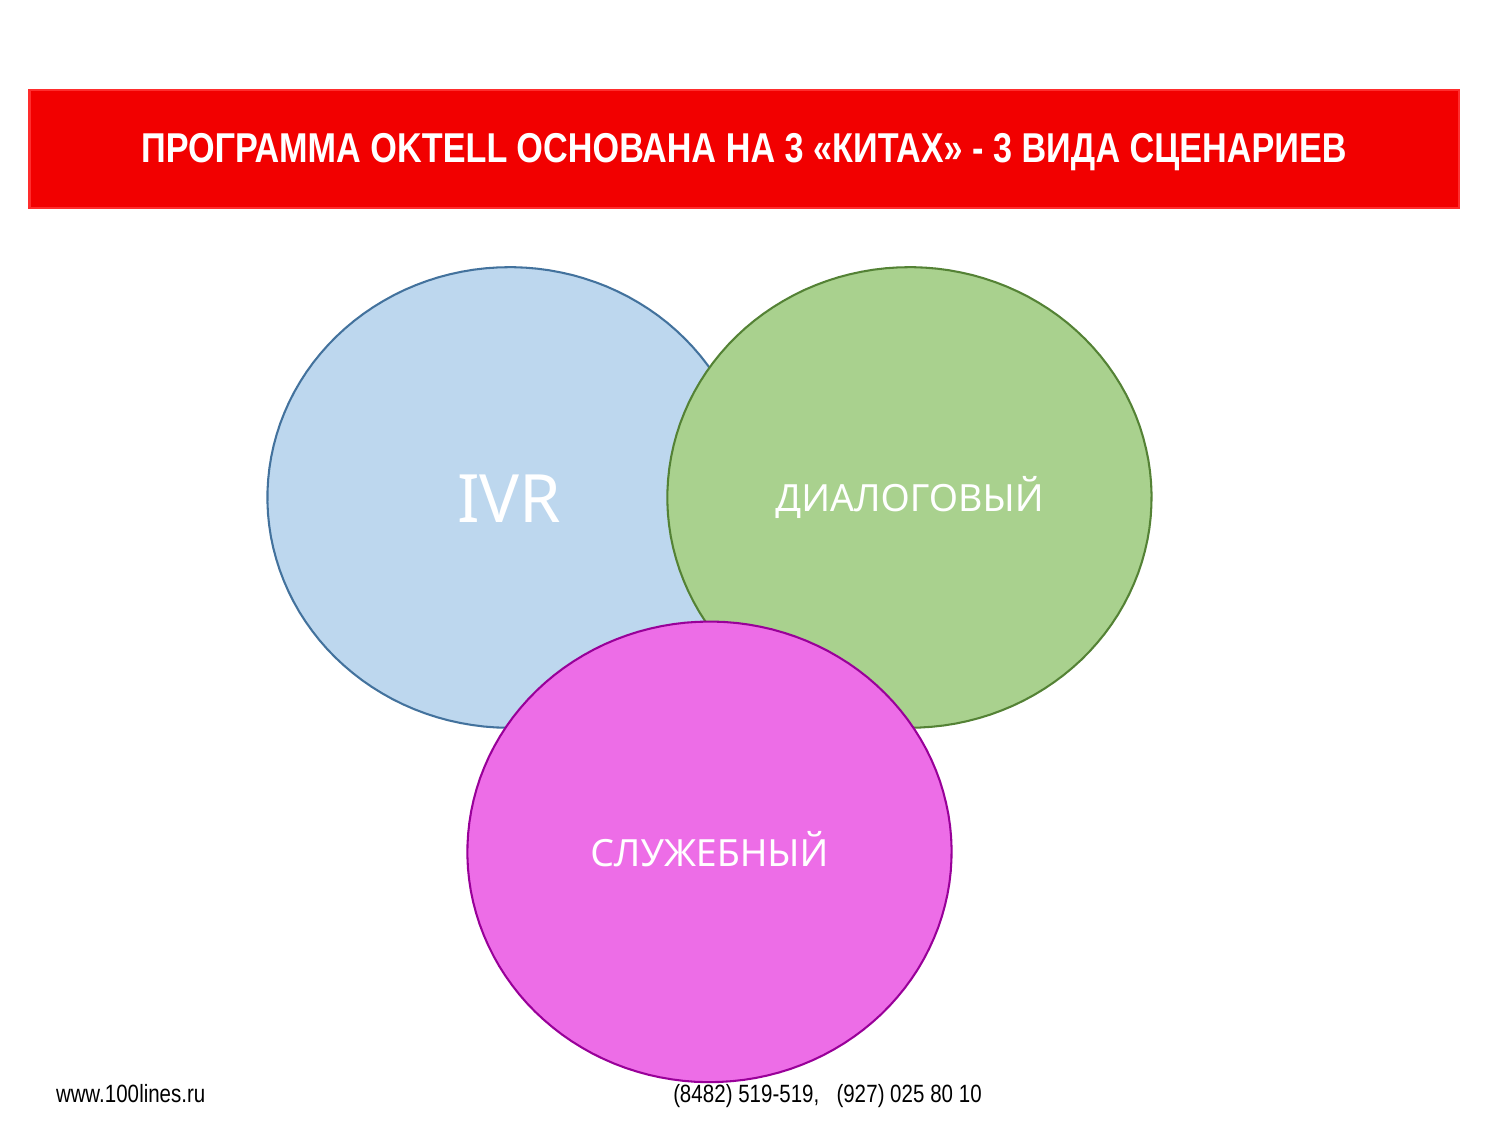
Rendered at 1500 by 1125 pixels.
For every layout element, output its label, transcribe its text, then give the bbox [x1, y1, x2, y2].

text_box www.100lines.ru (8482) 519-519, (927) 025 80 10 [41, 1070, 1459, 1103]
text_box ДИАЛОГОВЫЙ [667, 267, 1152, 728]
text_box ПРОГРАММА OKTELL ОСНОВАНА НА 3 «КИТАХ» - 3 ВИДА СЦЕНАРИЕВ [29, 89, 1459, 209]
text_box IVR [267, 267, 709, 728]
text_box СЛУЖЕБНЫЙ [467, 621, 952, 1070]
